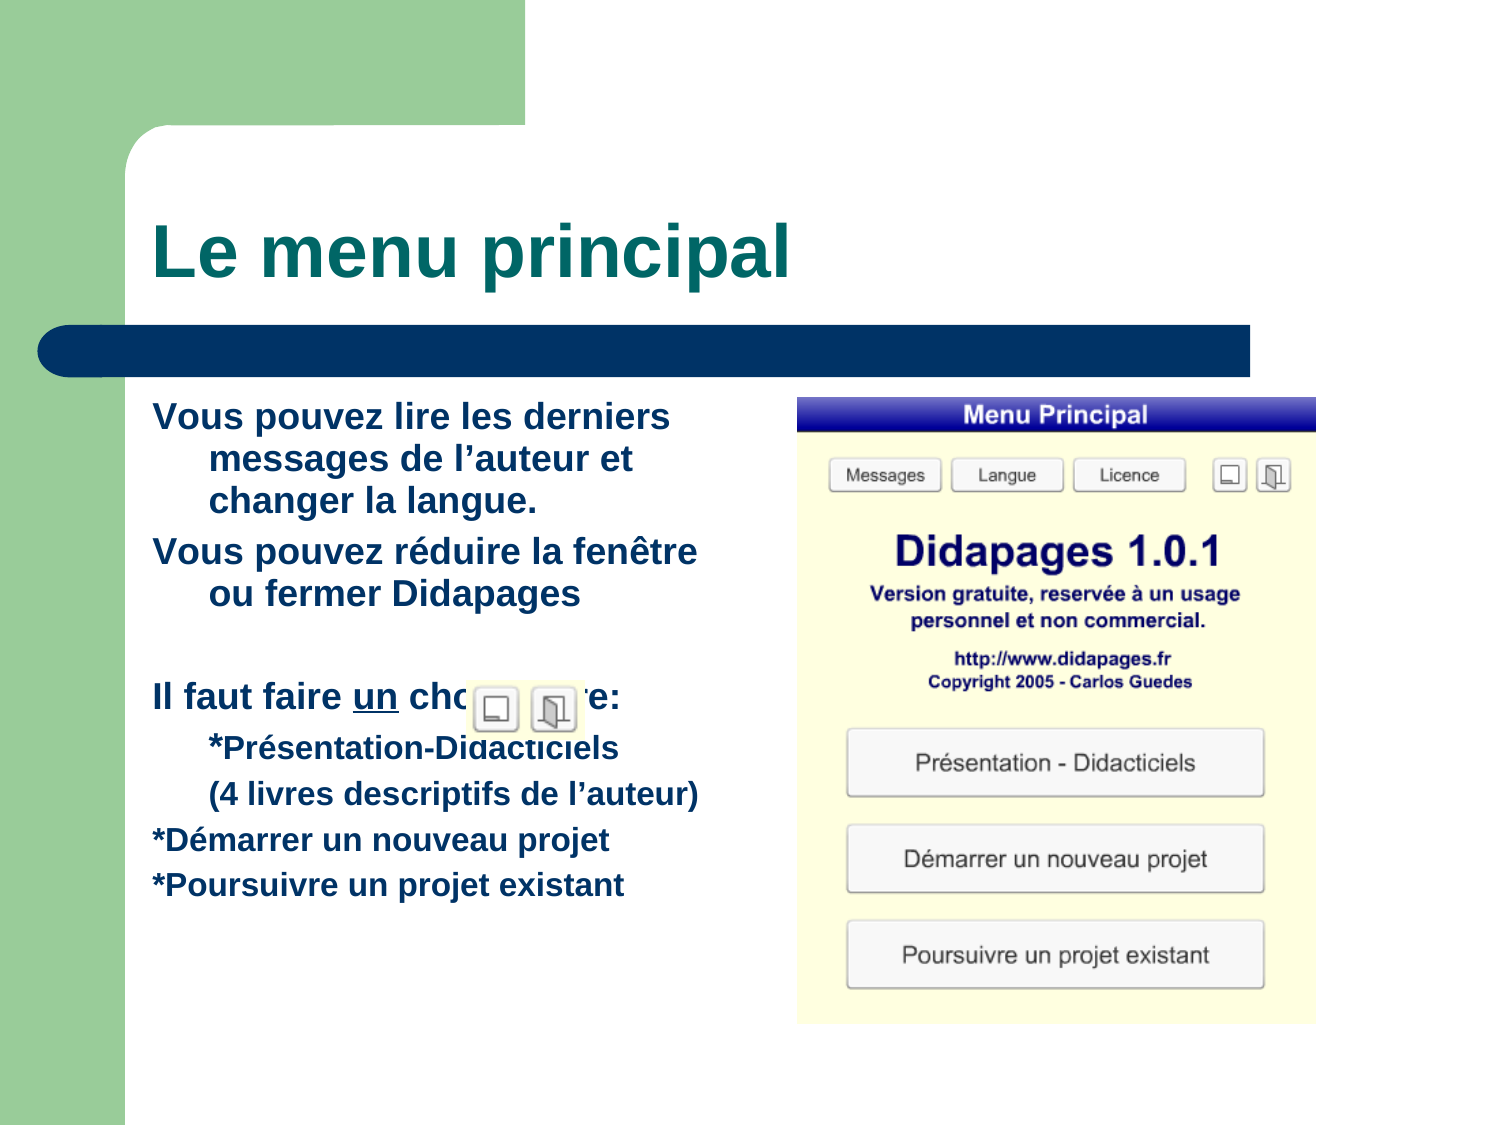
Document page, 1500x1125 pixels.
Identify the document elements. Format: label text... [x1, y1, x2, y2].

list Vous pouvez lire les derniers messages de l’auteur et changer la langue. Vous pouvez réduire la fenêtre ou fermer Didapages Il faut faire un choix entre: *Présentation-Didacticiels (4 livres descriptifs de l’auteur) *Démarrer un nouveau projet *Poursuivre un projet existant [137, 387, 739, 999]
title Le menu principal [136, 136, 1414, 301]
picture [466, 680, 585, 740]
picture [797, 397, 1316, 1024]
